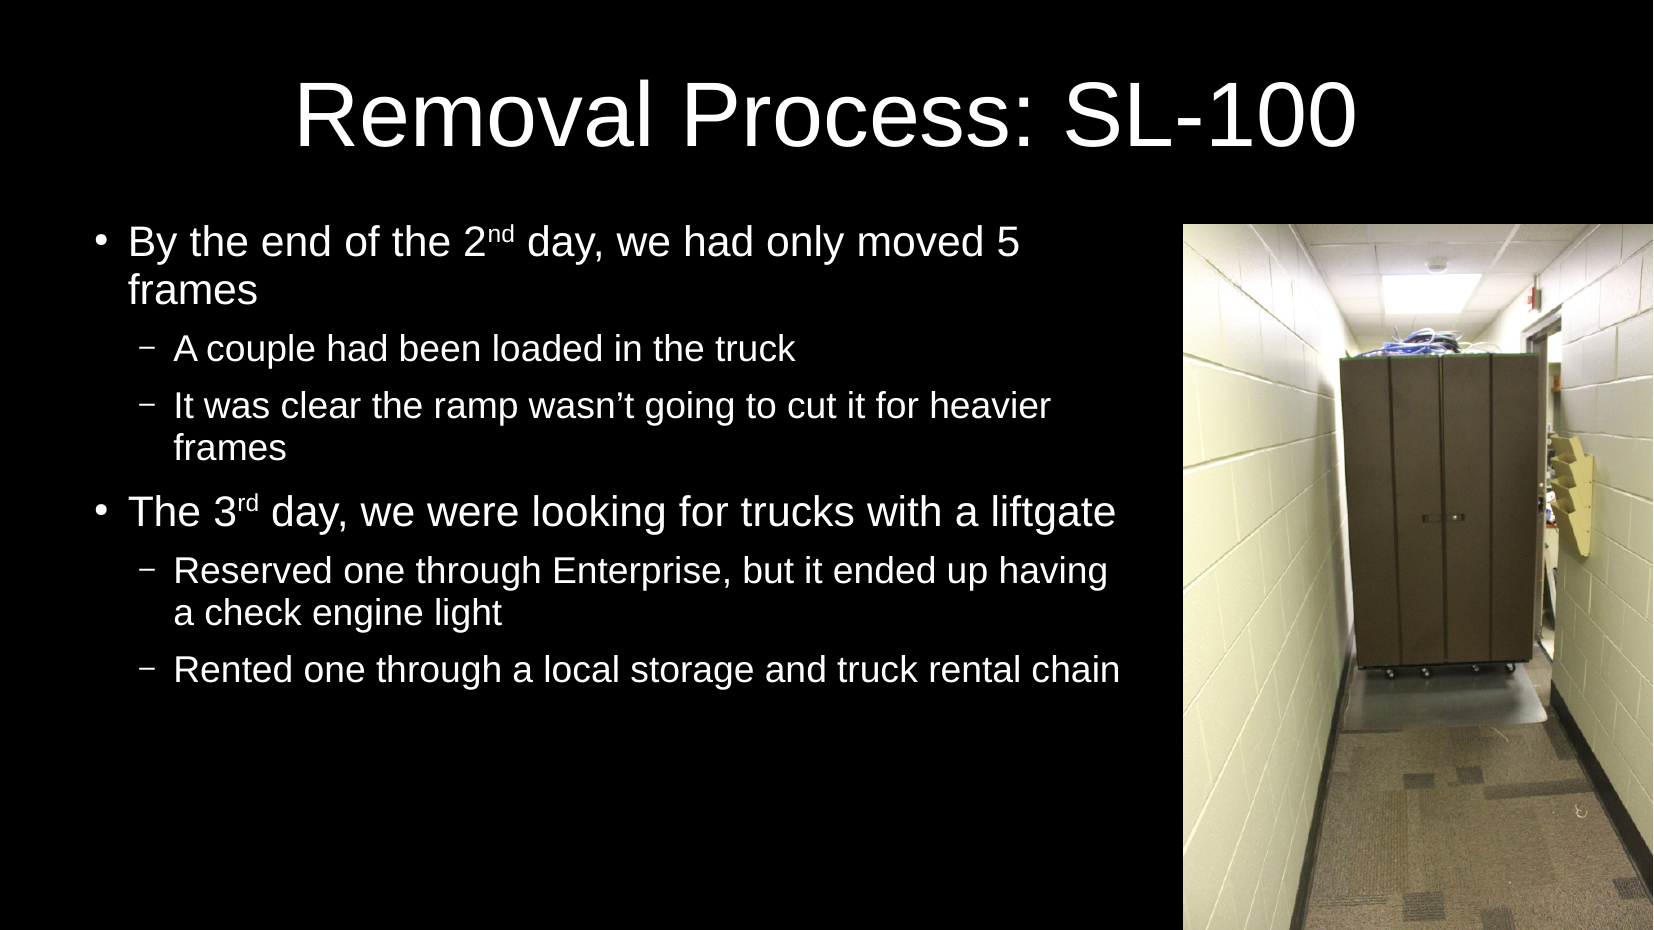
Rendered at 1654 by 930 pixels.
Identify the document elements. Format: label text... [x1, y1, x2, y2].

picture [1183, 224, 1653, 930]
list By the end of the 2nd day, we had only moved 5 frames A couple had been loaded in the truck It was clear the ramp wasn’t going to cut it for heavier frames The 3rd day, we were looking for trucks with a liftgate Reserved one through Enterprise, but it ended up having a check engine light Rented one through a local storage and truck rental chain [82, 217, 1126, 757]
title Removal Process: SL-100 [82, 37, 1571, 193]
